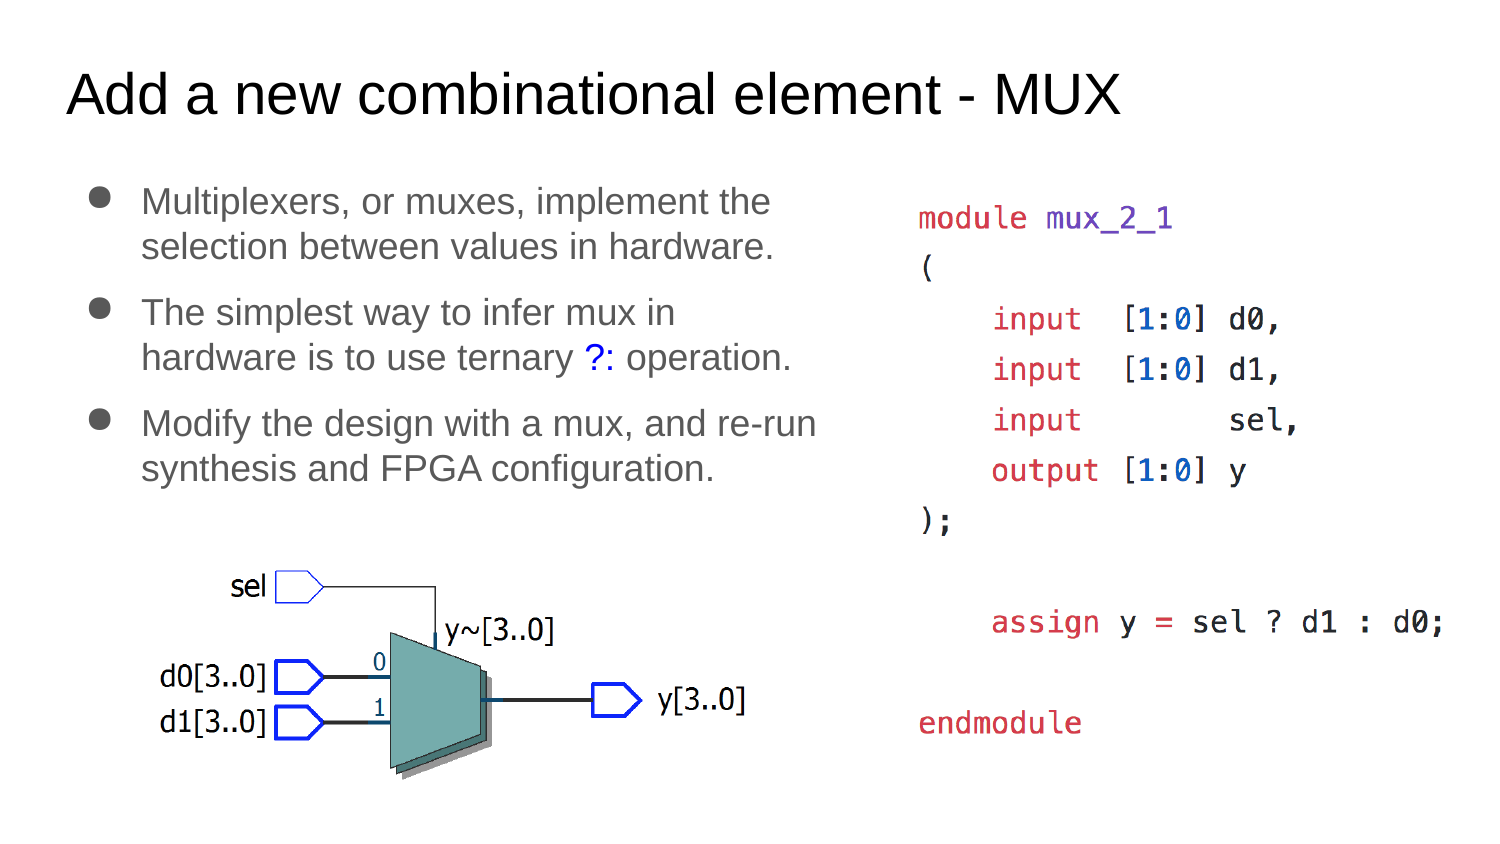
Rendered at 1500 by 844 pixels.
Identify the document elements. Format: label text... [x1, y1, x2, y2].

title Add a new combinational element - MUX [51, 41, 1183, 136]
picture [910, 202, 1449, 750]
list Multiplexers, or muxes, implement the selection between values in hardware. The simplest way to infer mux in hardware is to use ternary ?: operation. Modify the design with a mux, and re-run synthesis and FPGA configuration. [51, 162, 854, 548]
picture [150, 547, 755, 795]
